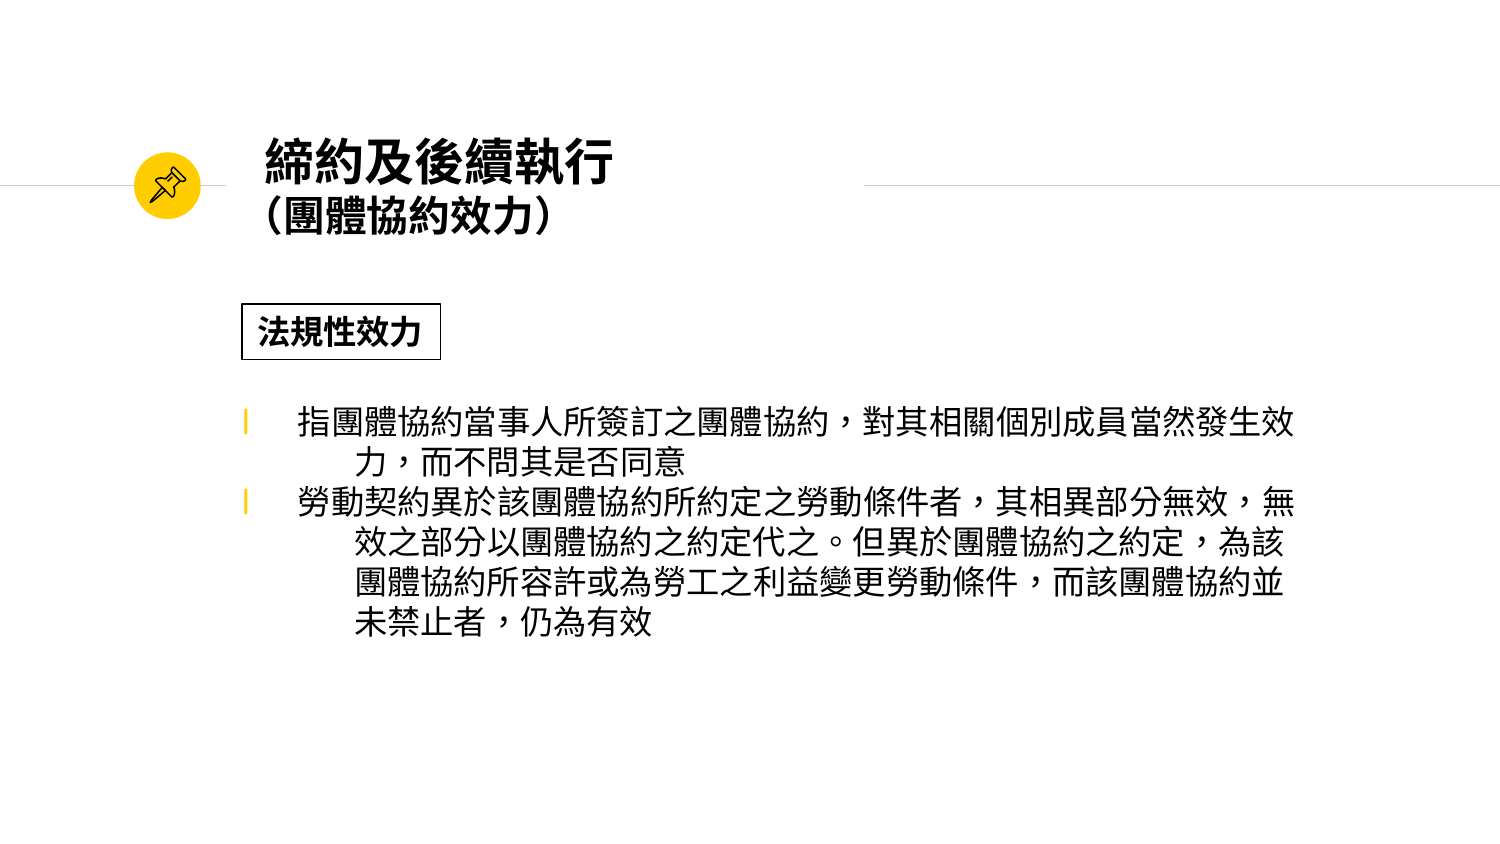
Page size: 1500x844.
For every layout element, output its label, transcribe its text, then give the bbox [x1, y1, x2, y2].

text_box 法規性效力 [242, 303, 441, 360]
text_box 指團體協約當事人所簽訂之團體協約，對其相關個別成員當然發生效力，而不問其是否同意 勞動契約異於該團體協約所約定之勞動條件者，其相異部分無效，無效之部分以團體協約之約定代之。但異於團體協約之約定，為該團體協約所容許或為勞工之利益變更勞動條件，而該團體協約並未禁止者，仍為有效 [226, 386, 1317, 665]
title 締約及後續執行 （團體協約效力） [226, 114, 1211, 256]
